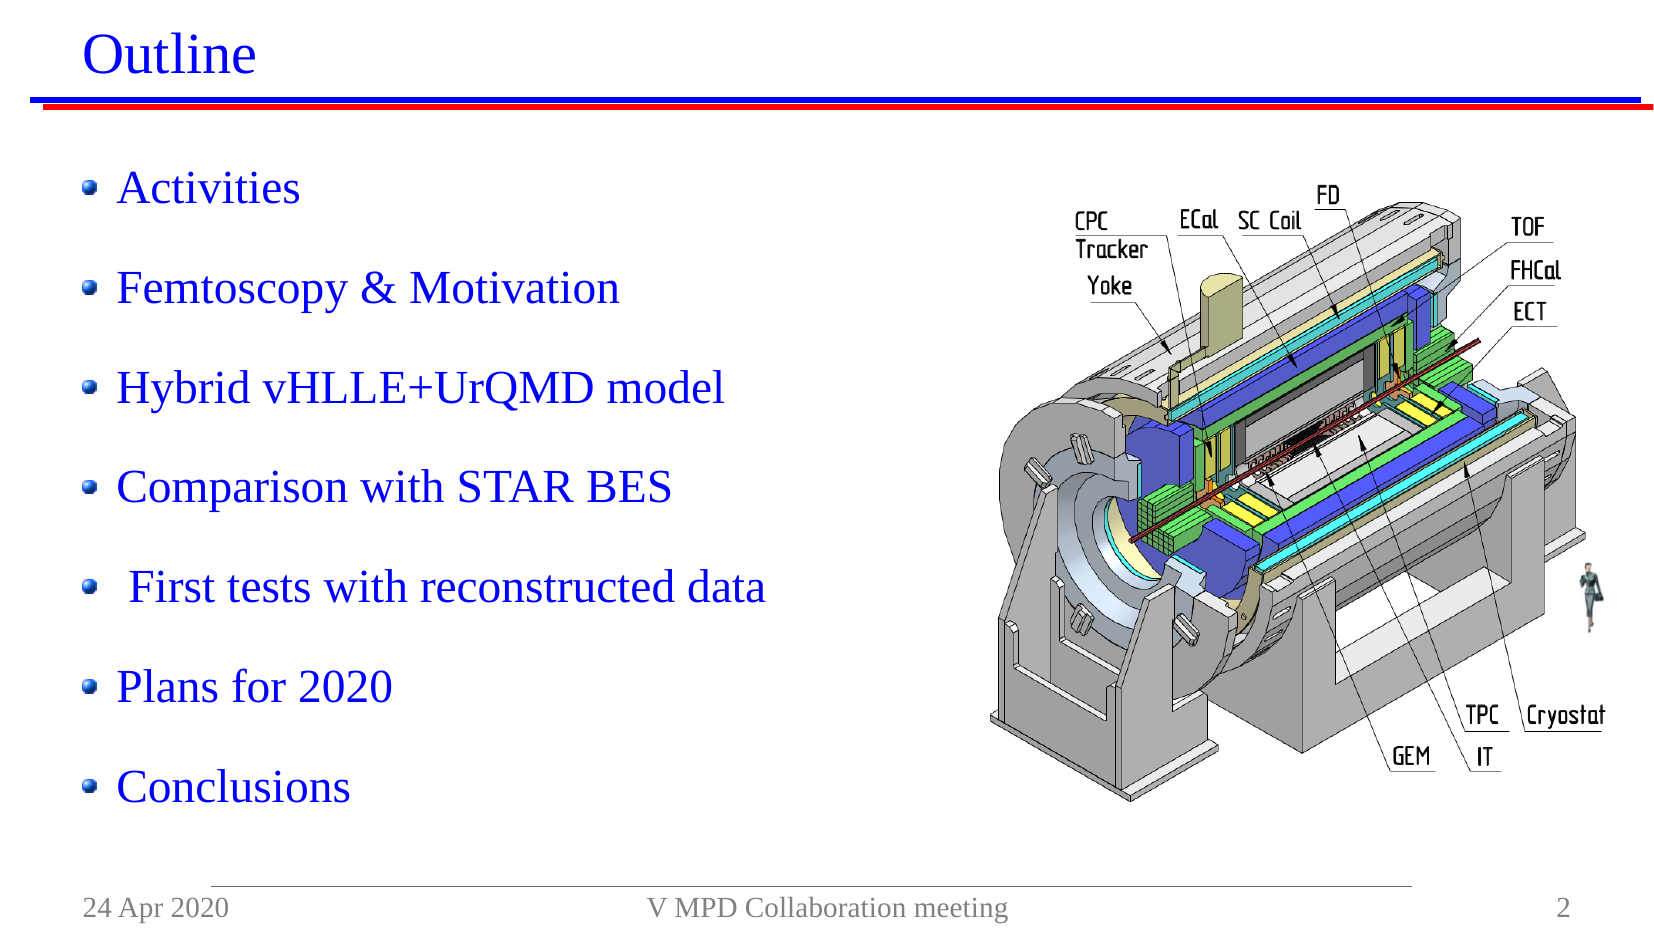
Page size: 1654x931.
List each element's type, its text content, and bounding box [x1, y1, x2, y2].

title Outline [82, 7, 1571, 91]
list Activities Femtoscopy & Motivation Hybrid vHLLE+UrQMD model Comparison with STAR BES First tests with reconstructed data Plans for 2020 Conclusions [82, 135, 827, 818]
picture [802, 168, 1654, 806]
